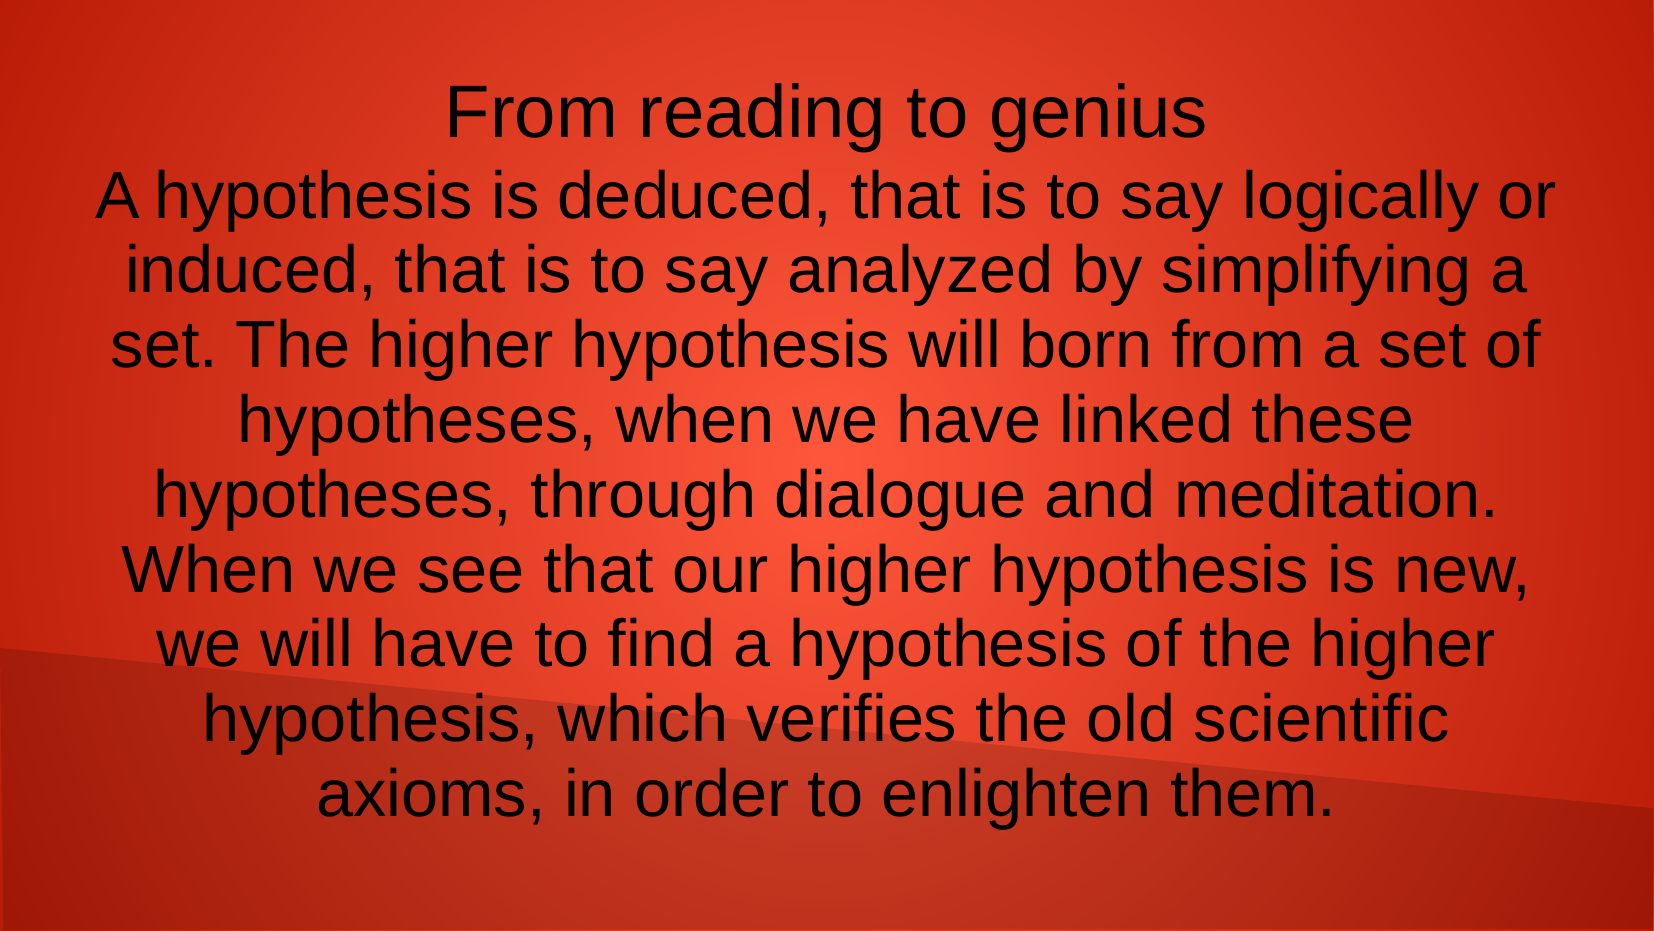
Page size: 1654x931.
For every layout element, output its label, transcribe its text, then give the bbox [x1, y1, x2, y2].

title From reading to genius [82, 35, 1571, 157]
subtitle A hypothesis is deduced, that is to say logically or induced, that is to say analyzed by simplifying a set. The higher hypothesis will born from a set of hypotheses, when we have linked these hypotheses, through dialogue and meditation. When we see that our higher hypothesis is new, we will have to find a hypothesis of the higher hypothesis, which verifies the old scientific axioms, in order to enlighten them. [82, 157, 1571, 831]
